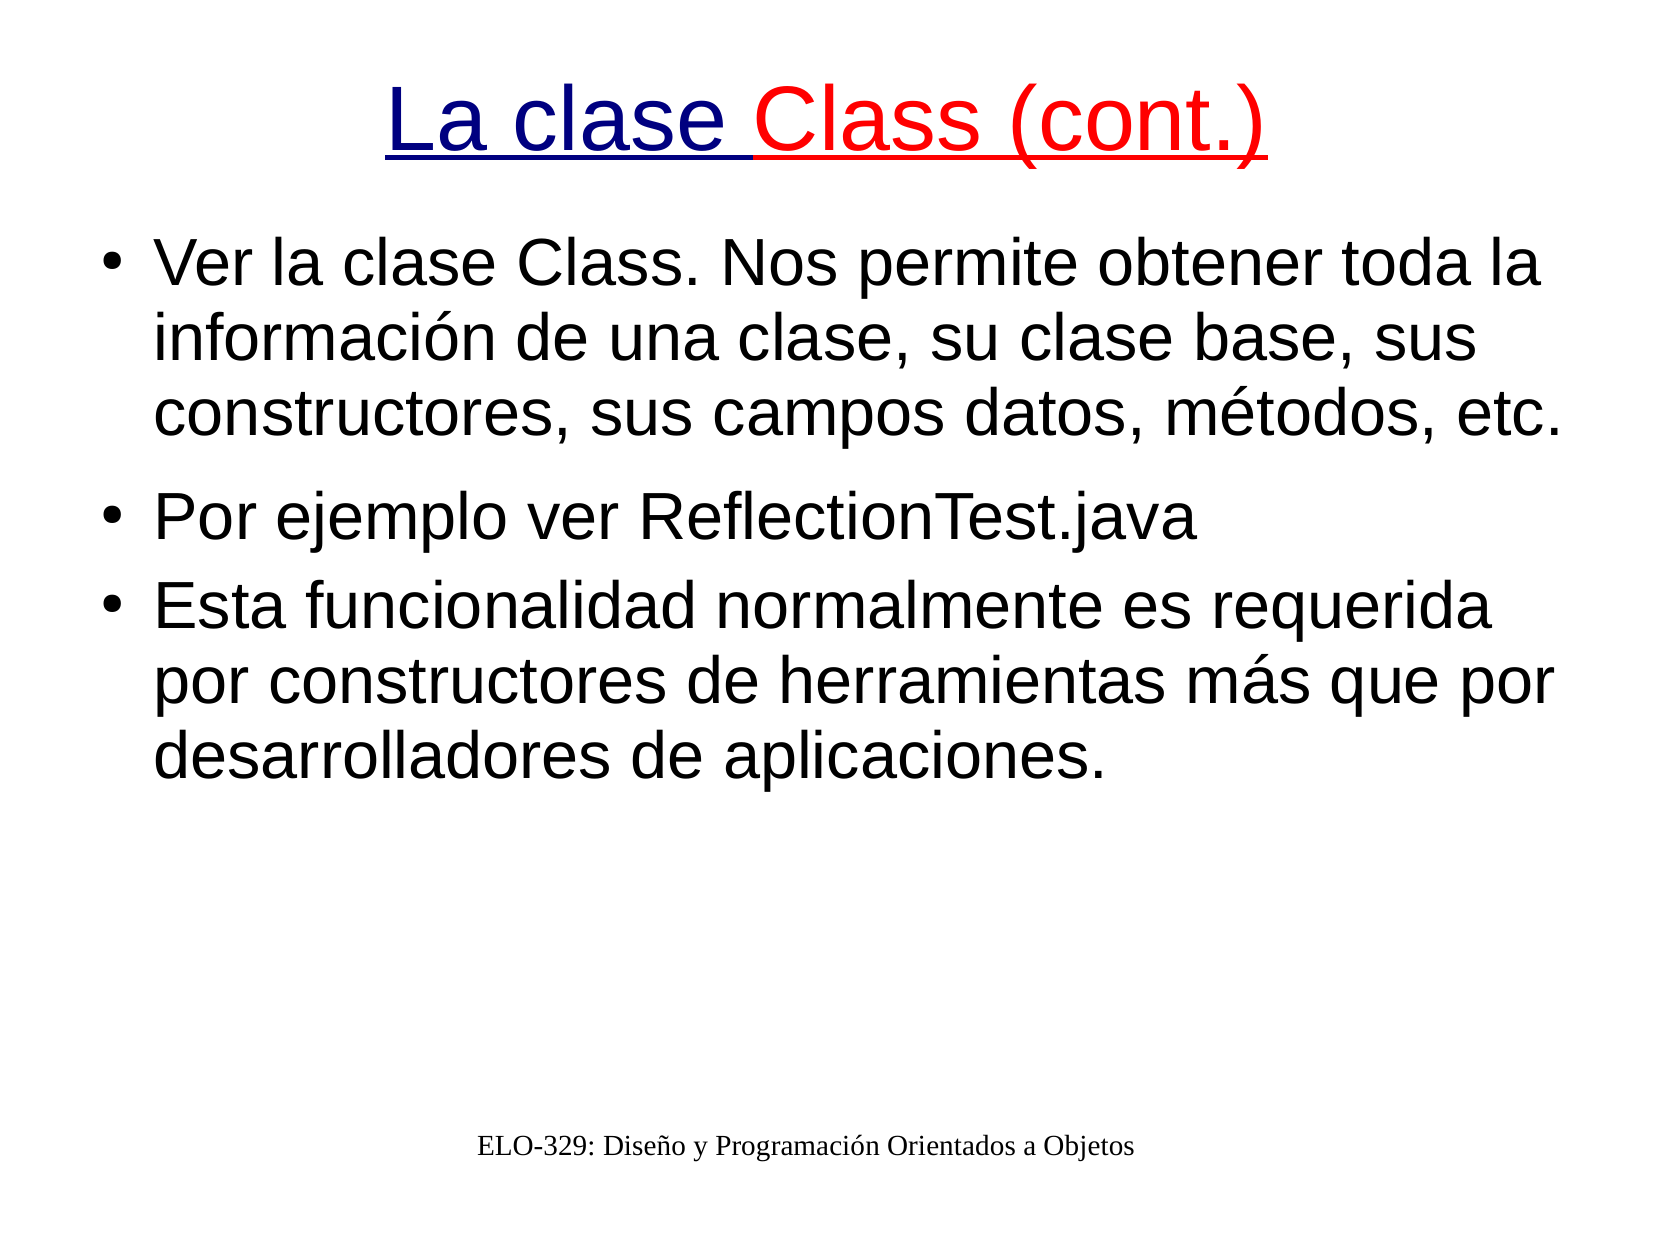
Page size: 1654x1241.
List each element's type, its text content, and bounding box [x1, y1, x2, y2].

list Ver la clase Class. Nos permite obtener toda la información de una clase, su clase base, sus constructores, sus campos datos, métodos, etc. Por ejemplo ver ReflectionTest.java Esta funcionalidad normalmente es requerida por constructores de herramientas más que por desarrolladores de aplicaciones. [82, 225, 1571, 1126]
title La clase Class (cont.)‏ [82, 49, 1571, 188]
